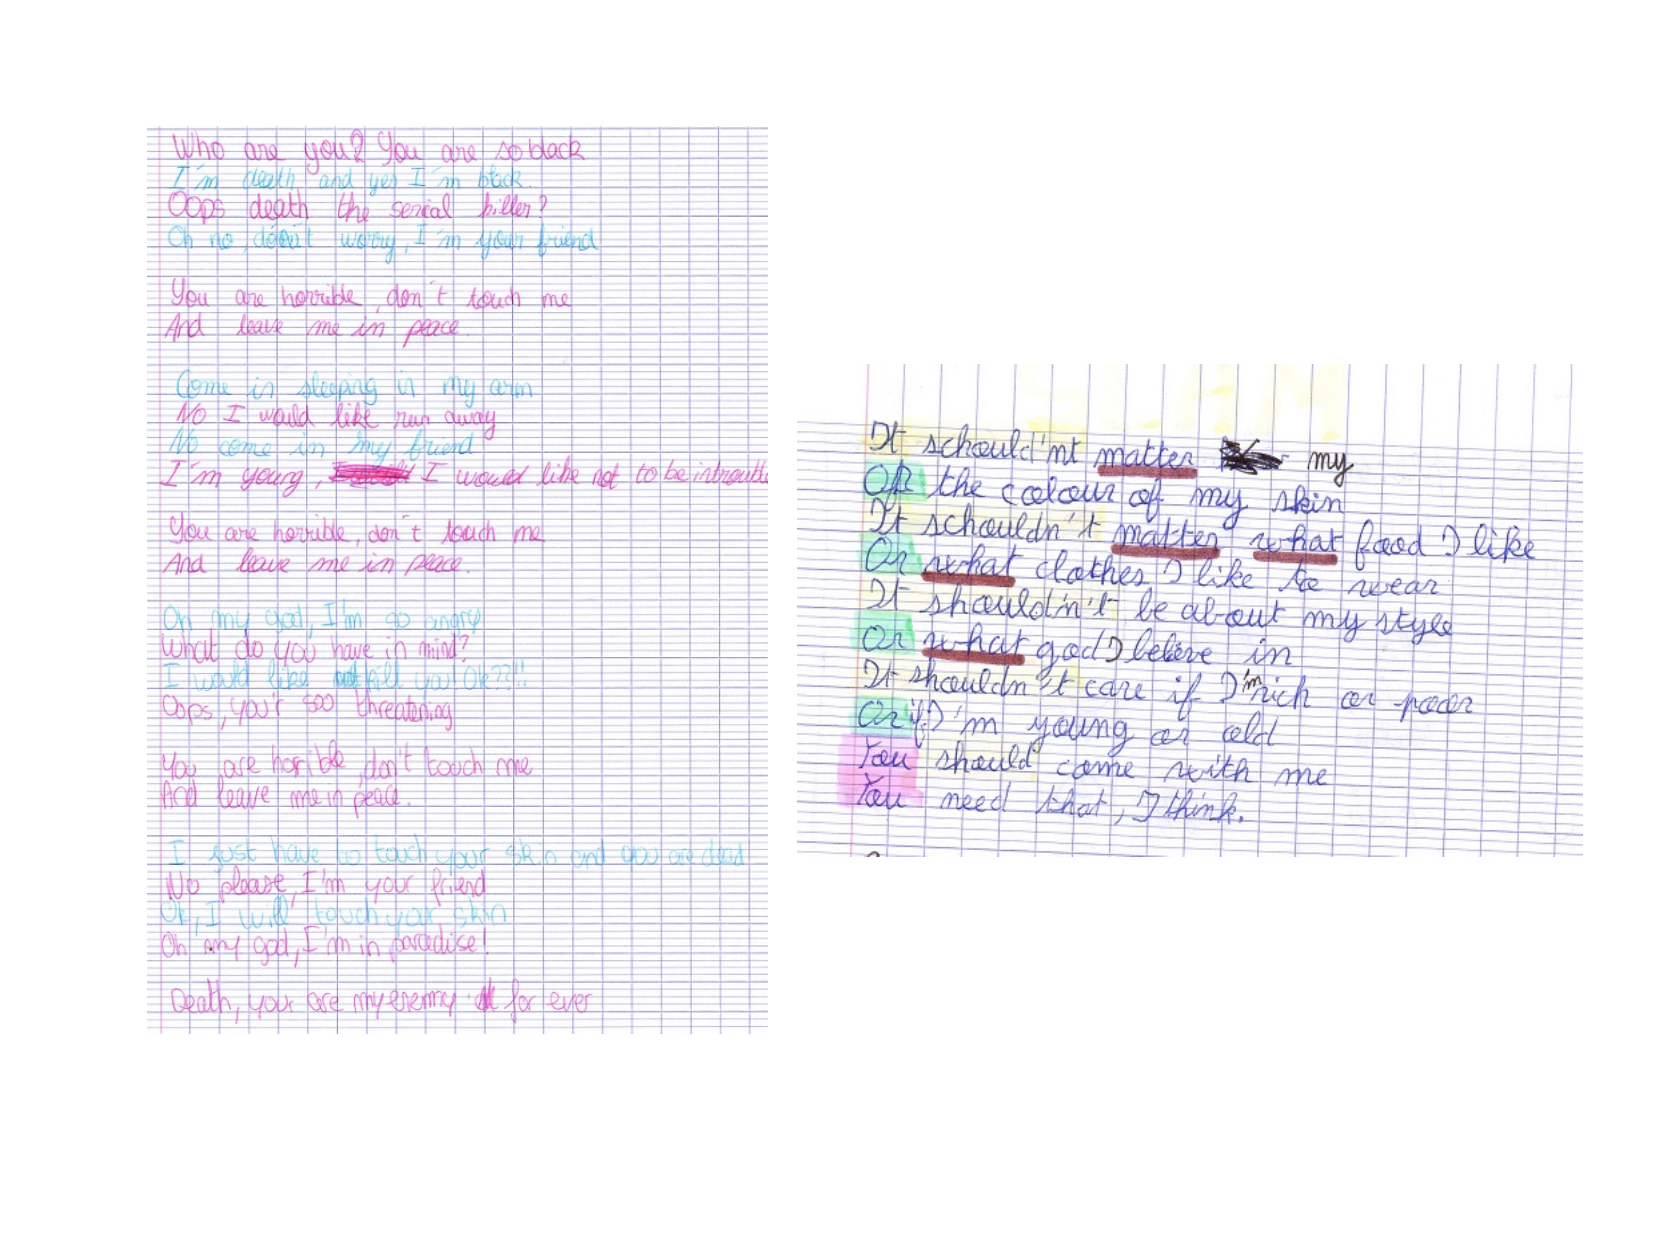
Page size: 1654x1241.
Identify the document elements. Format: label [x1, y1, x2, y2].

picture [797, 364, 1583, 857]
picture [147, 126, 768, 1034]
